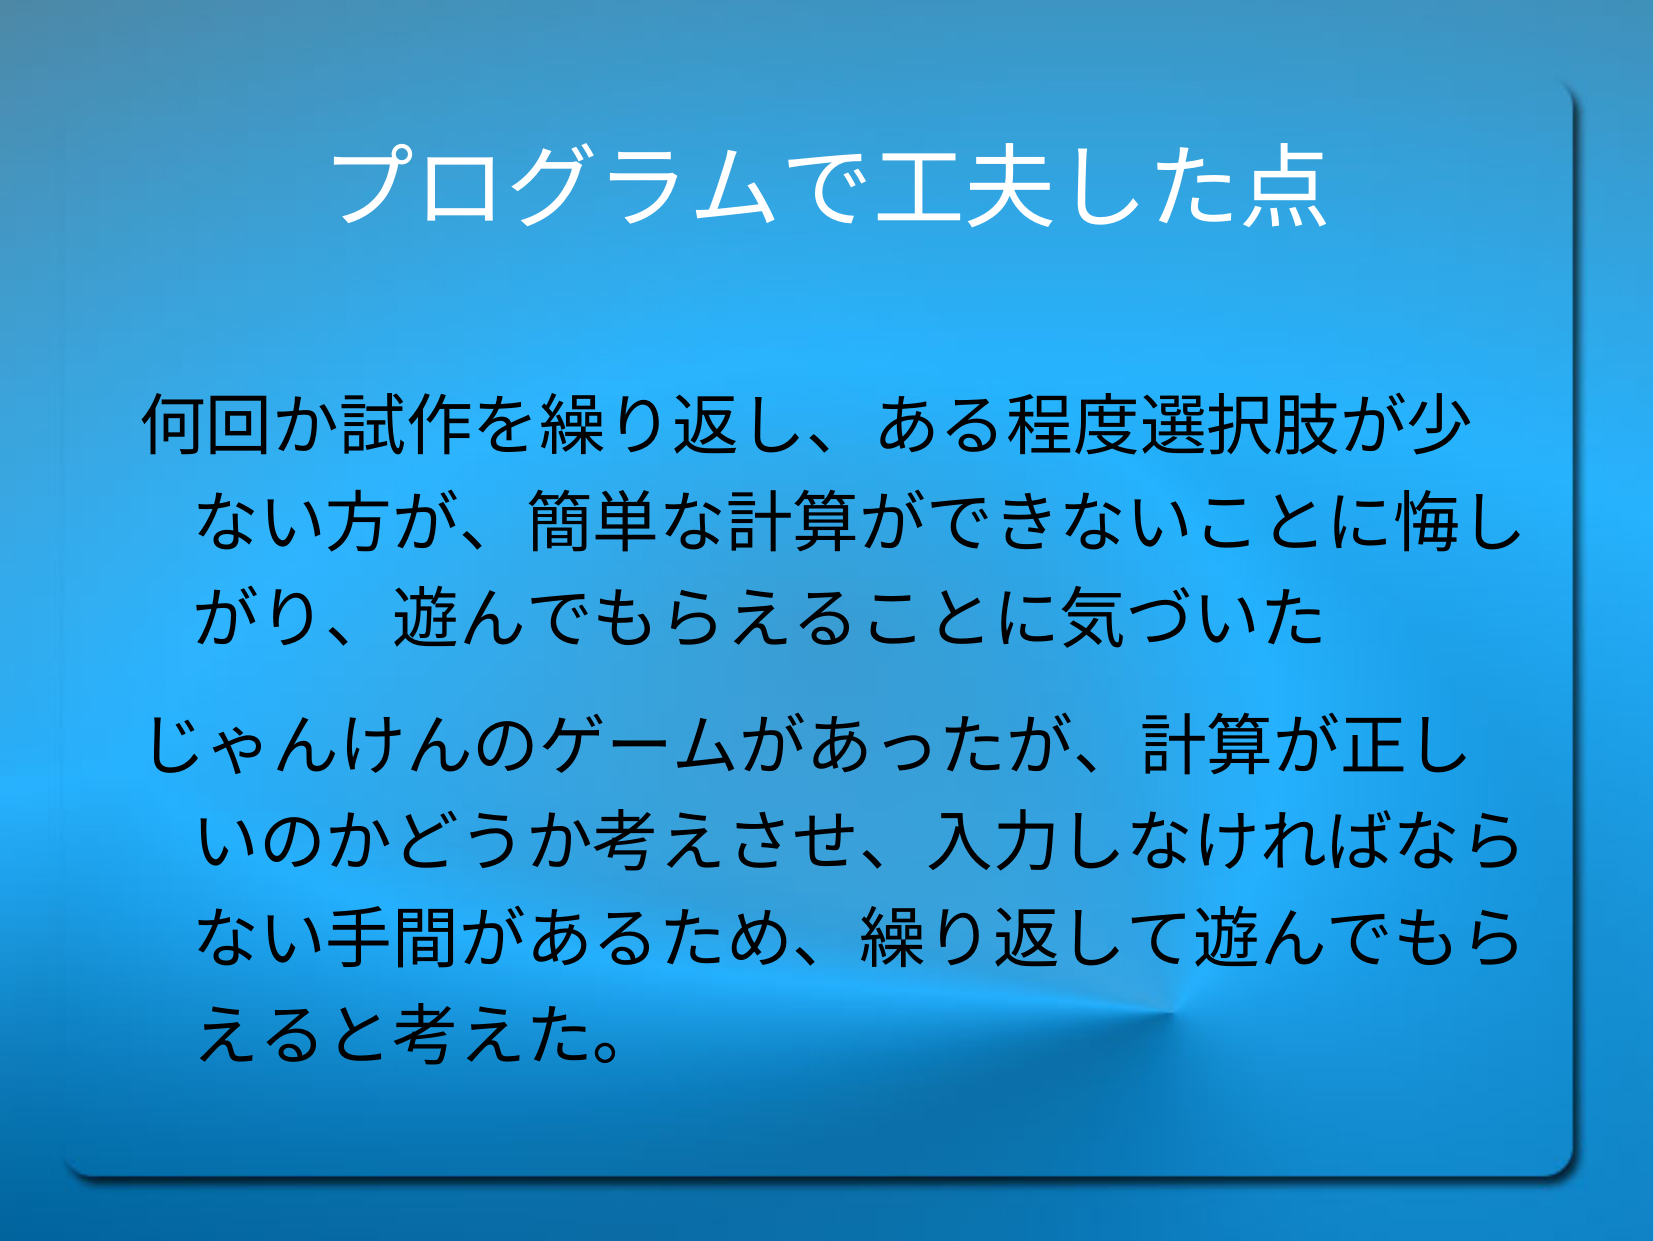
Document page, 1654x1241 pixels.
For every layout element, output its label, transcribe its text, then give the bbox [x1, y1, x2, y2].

picture [0, 0, 1654, 1241]
title プログラムで工夫した点 [121, 88, 1534, 273]
list 何回か試作を繰り返し、ある程度選択肢が少ない方が、簡単な計算ができないことに悔しがり、遊んでもらえることに気づいた じゃんけんのゲームがあったが、計算が正しいのかどうか考えさせ、入力しなければならない手間があるため、繰り返して遊んでもらえると考えた。 [121, 371, 1534, 1099]
